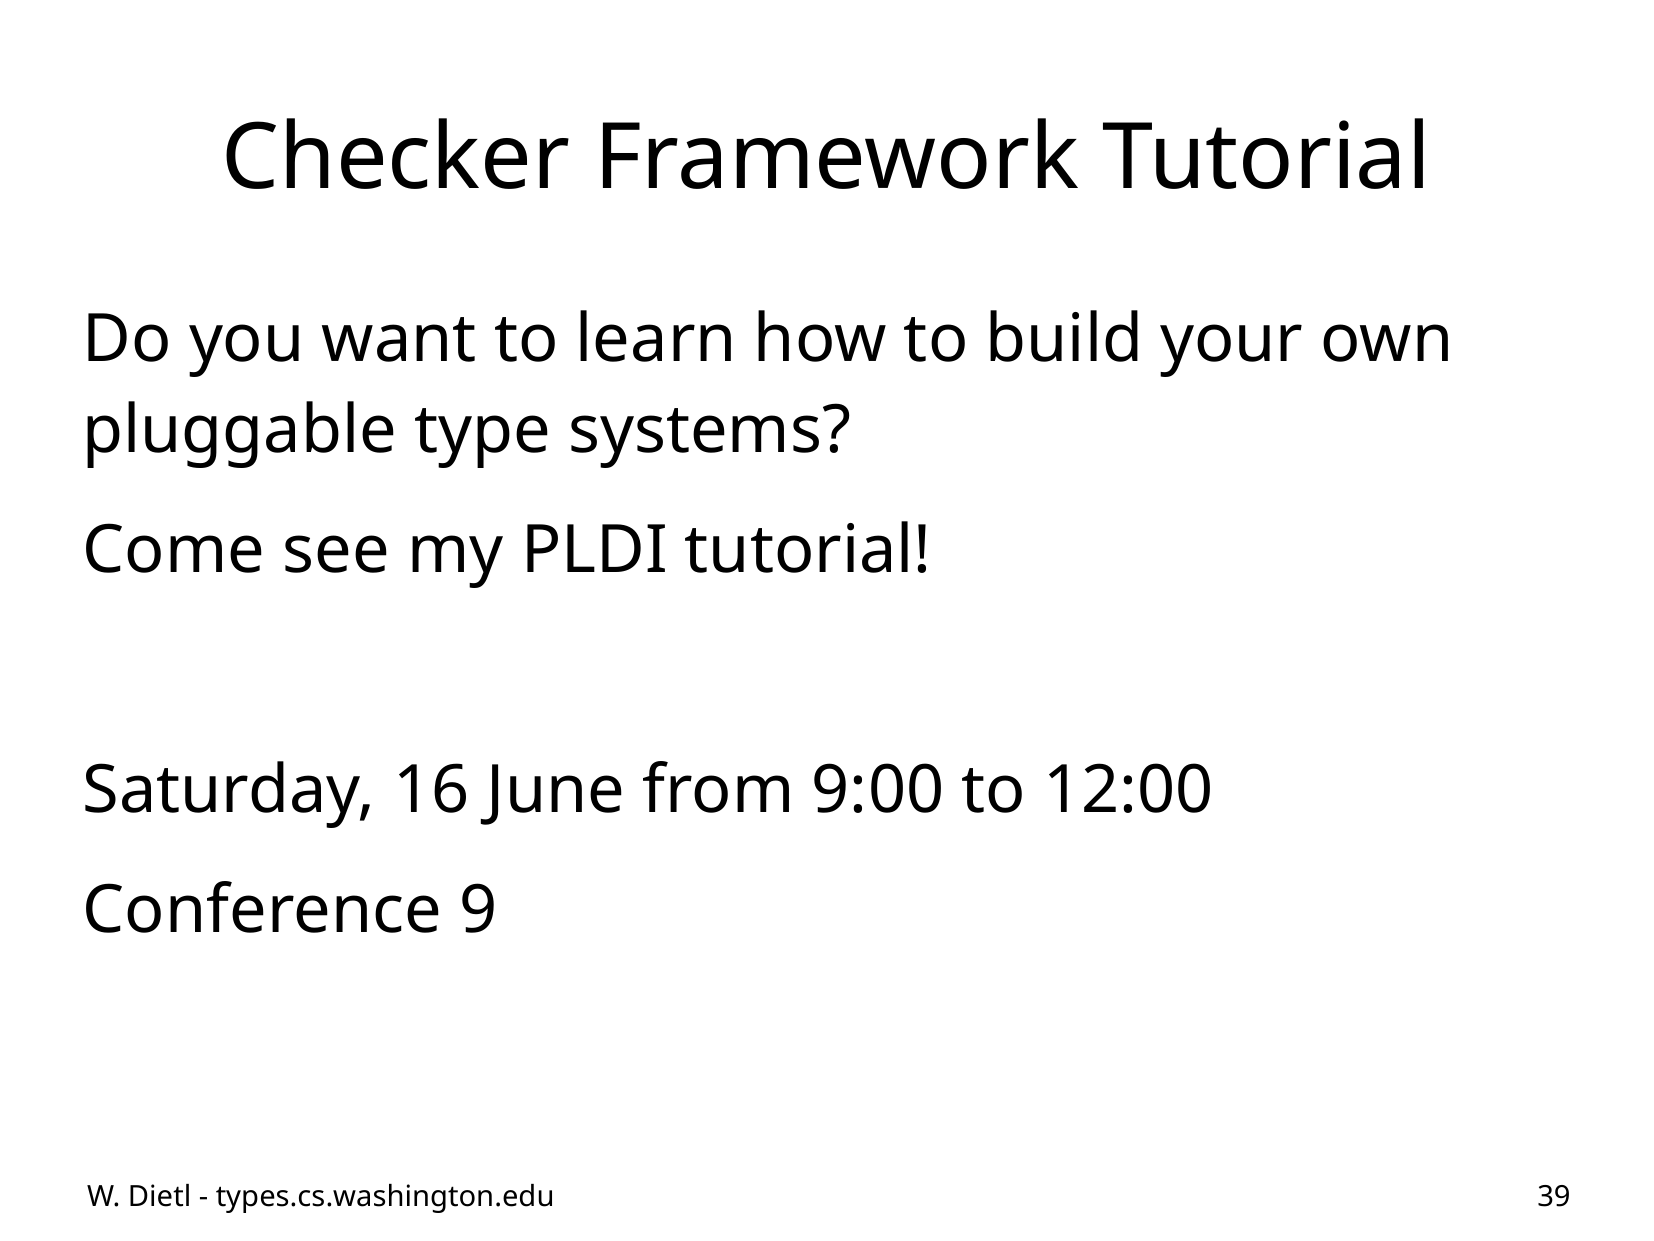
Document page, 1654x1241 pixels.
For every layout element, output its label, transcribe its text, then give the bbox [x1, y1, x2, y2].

list Do you want to learn how to build your own pluggable type systems? Come see my PLDI tutorial! Saturday, 16 June from 9:00 to 12:00 Conference 9 [82, 290, 1571, 1109]
title Checker Framework Tutorial [82, 49, 1571, 257]
